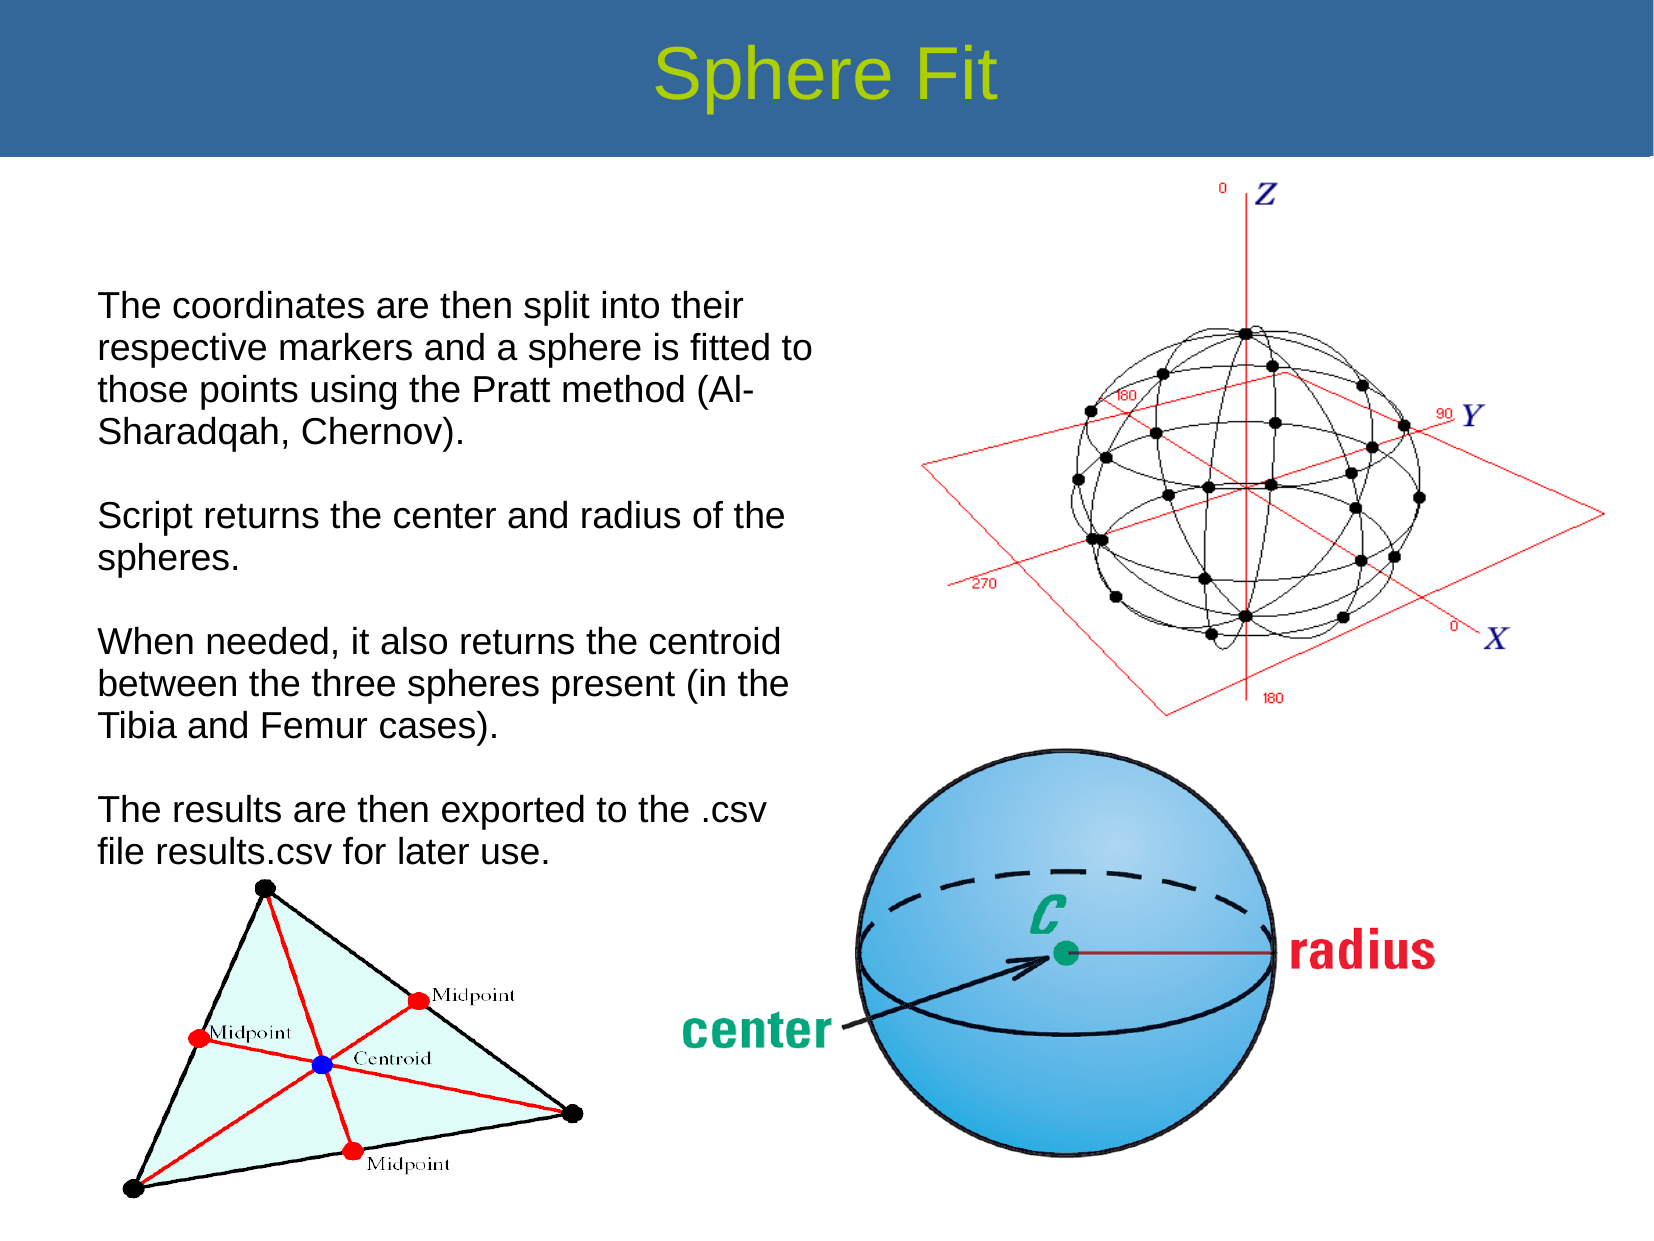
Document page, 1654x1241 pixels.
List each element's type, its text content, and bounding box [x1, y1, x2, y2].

picture [120, 888, 586, 1201]
picture [675, 734, 1441, 1171]
text_box The coordinates are then split into their respective markers and a sphere is fitted to those points using the Pratt method (Al-Sharadqah, Chernov). Script returns the center and radius of the spheres. When needed, it also returns the centroid between the three spheres present (in the Tibia and Femur cases). The results are then exported to the .csv file results.csv for later use. [75, 270, 841, 888]
text_box [0, 0, 1654, 156]
text_box Sphere Fit [0, 24, 1651, 123]
picture [916, 179, 1606, 721]
